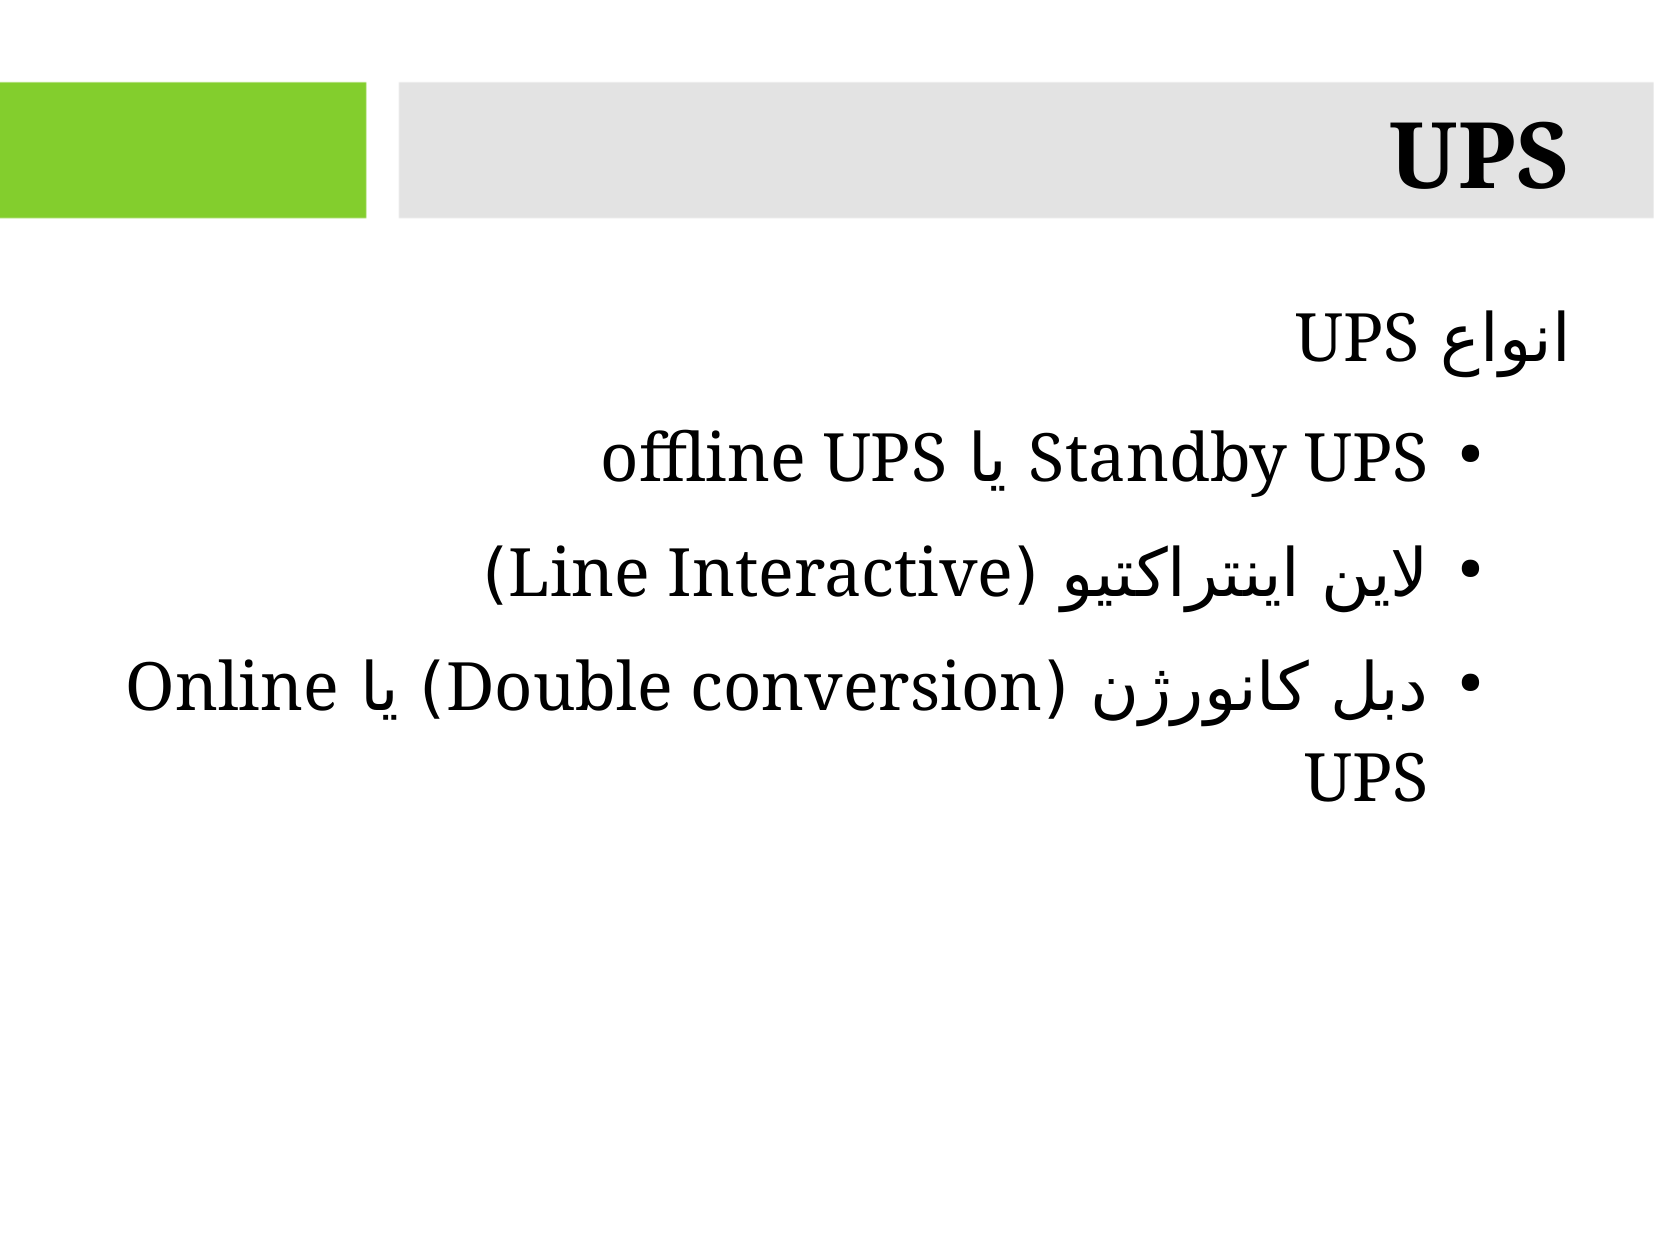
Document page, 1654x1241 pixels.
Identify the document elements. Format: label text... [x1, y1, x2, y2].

list انواع UPS Standby UPS یا offline UPS لاین اینتراکتیو (Line Interactive) دبل کانورژن (Double conversion) یا Online UPS [82, 290, 1571, 1182]
title UPS [82, 49, 1571, 257]
picture [0, 0, 1654, 1241]
